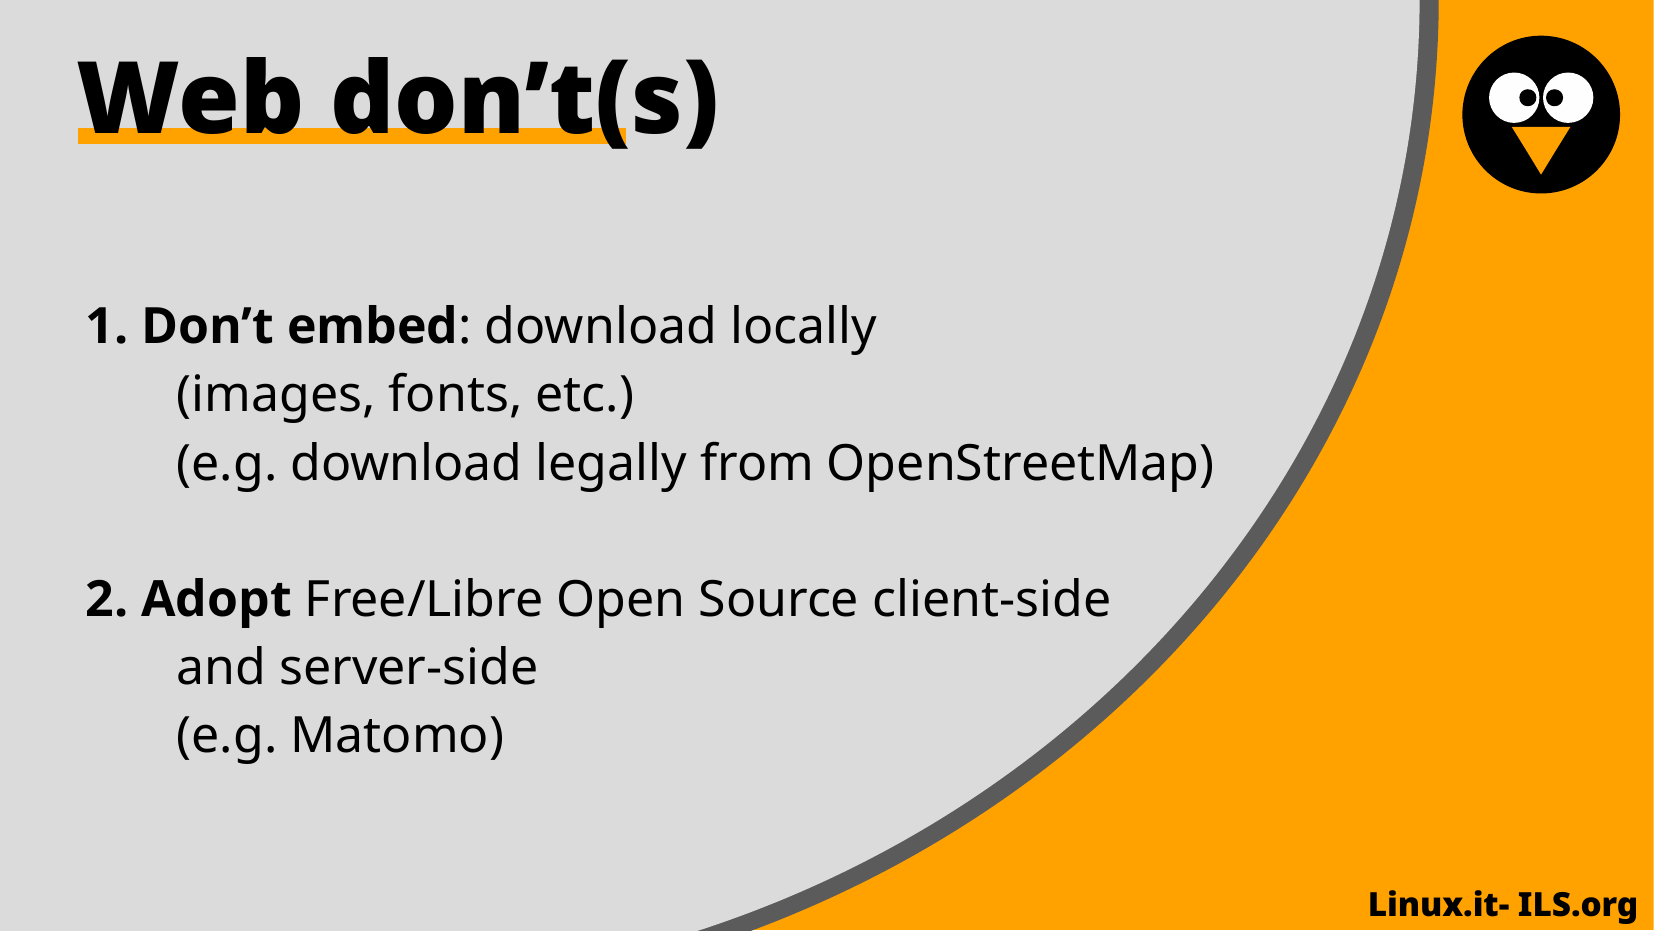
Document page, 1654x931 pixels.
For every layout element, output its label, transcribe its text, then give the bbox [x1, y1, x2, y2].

text_box 1. Don’t embed: download locally (images, fonts, etc.) (e.g. download legally from OpenStreetMap) 2. Adopt Free/Libre Open Source client-side and server-side (e.g. Matomo) [70, 282, 1359, 709]
title Web don’t(s) [76, 0, 1347, 209]
text_box Linux.it- ILS.org [1346, 874, 1652, 927]
